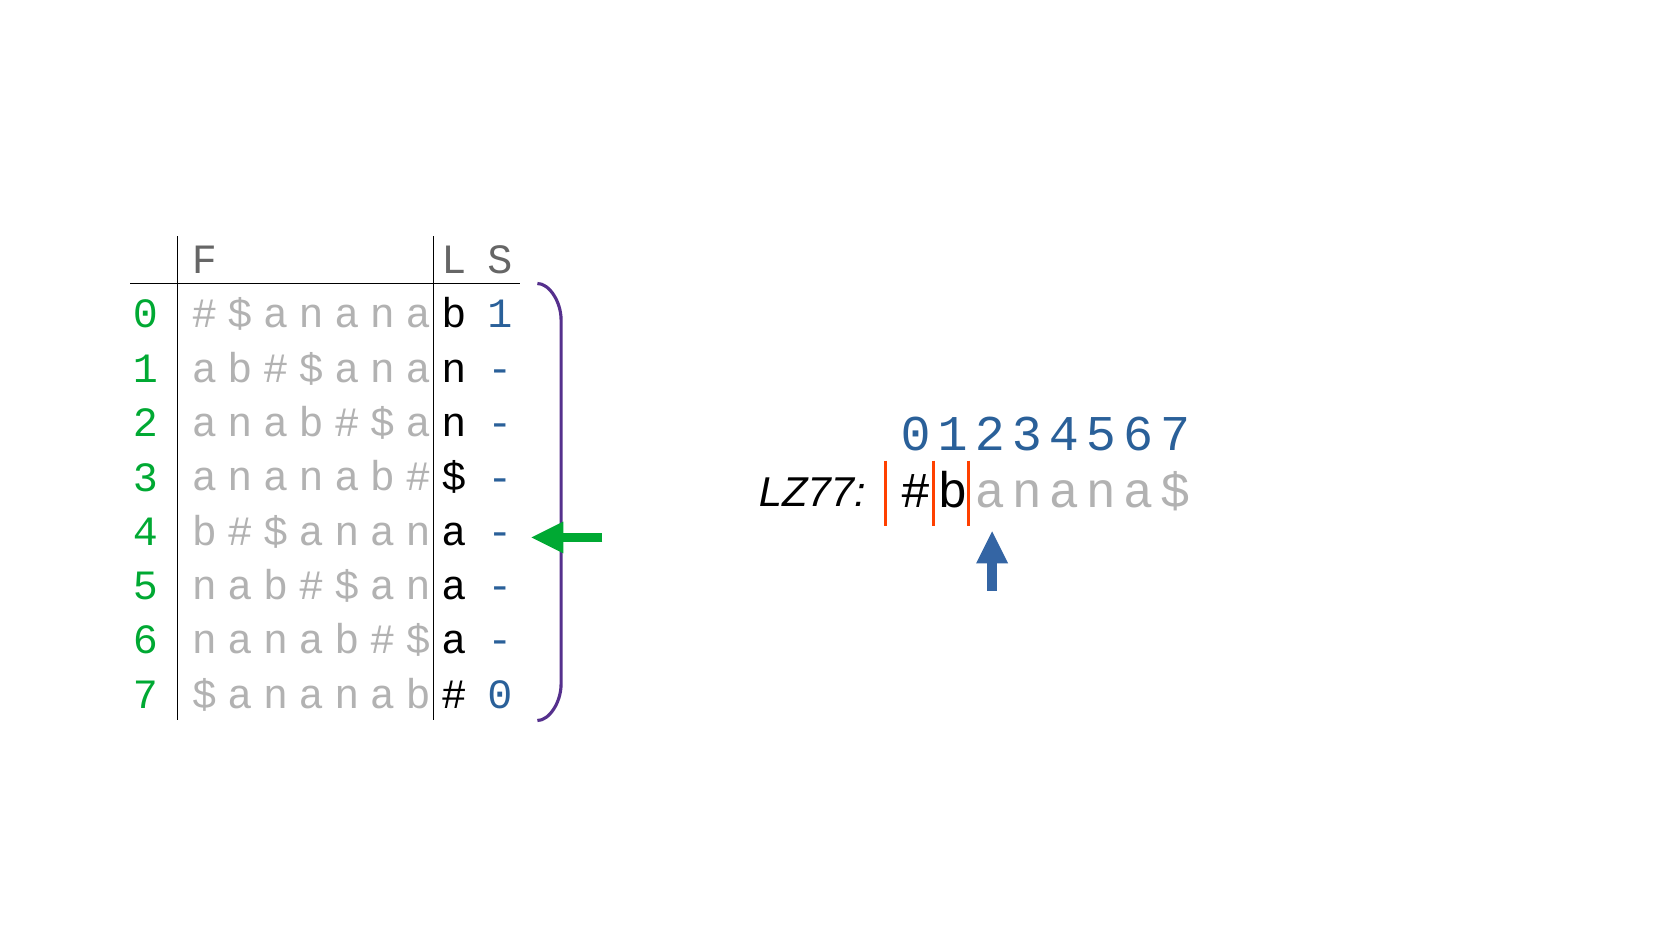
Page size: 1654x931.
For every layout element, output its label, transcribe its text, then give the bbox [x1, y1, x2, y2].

text_box F L #$ananab ab#$anan anab#$an ananab#$ b#$anana nab#$ana nanab#$a $ananab# [177, 224, 538, 783]
text_box F L #$ananab ab#$anan anab#$an ananab#$ b#$anana nab#$ana nanab#$a $ananab# [178, 224, 472, 283]
text_box 01234567 #banana$ [885, 401, 1206, 530]
text_box S 1 - - - - - - 0 [472, 224, 520, 745]
text_box LZ77: [744, 453, 885, 524]
text_box 0 1 2 3 4 5 6 7 [118, 224, 178, 733]
